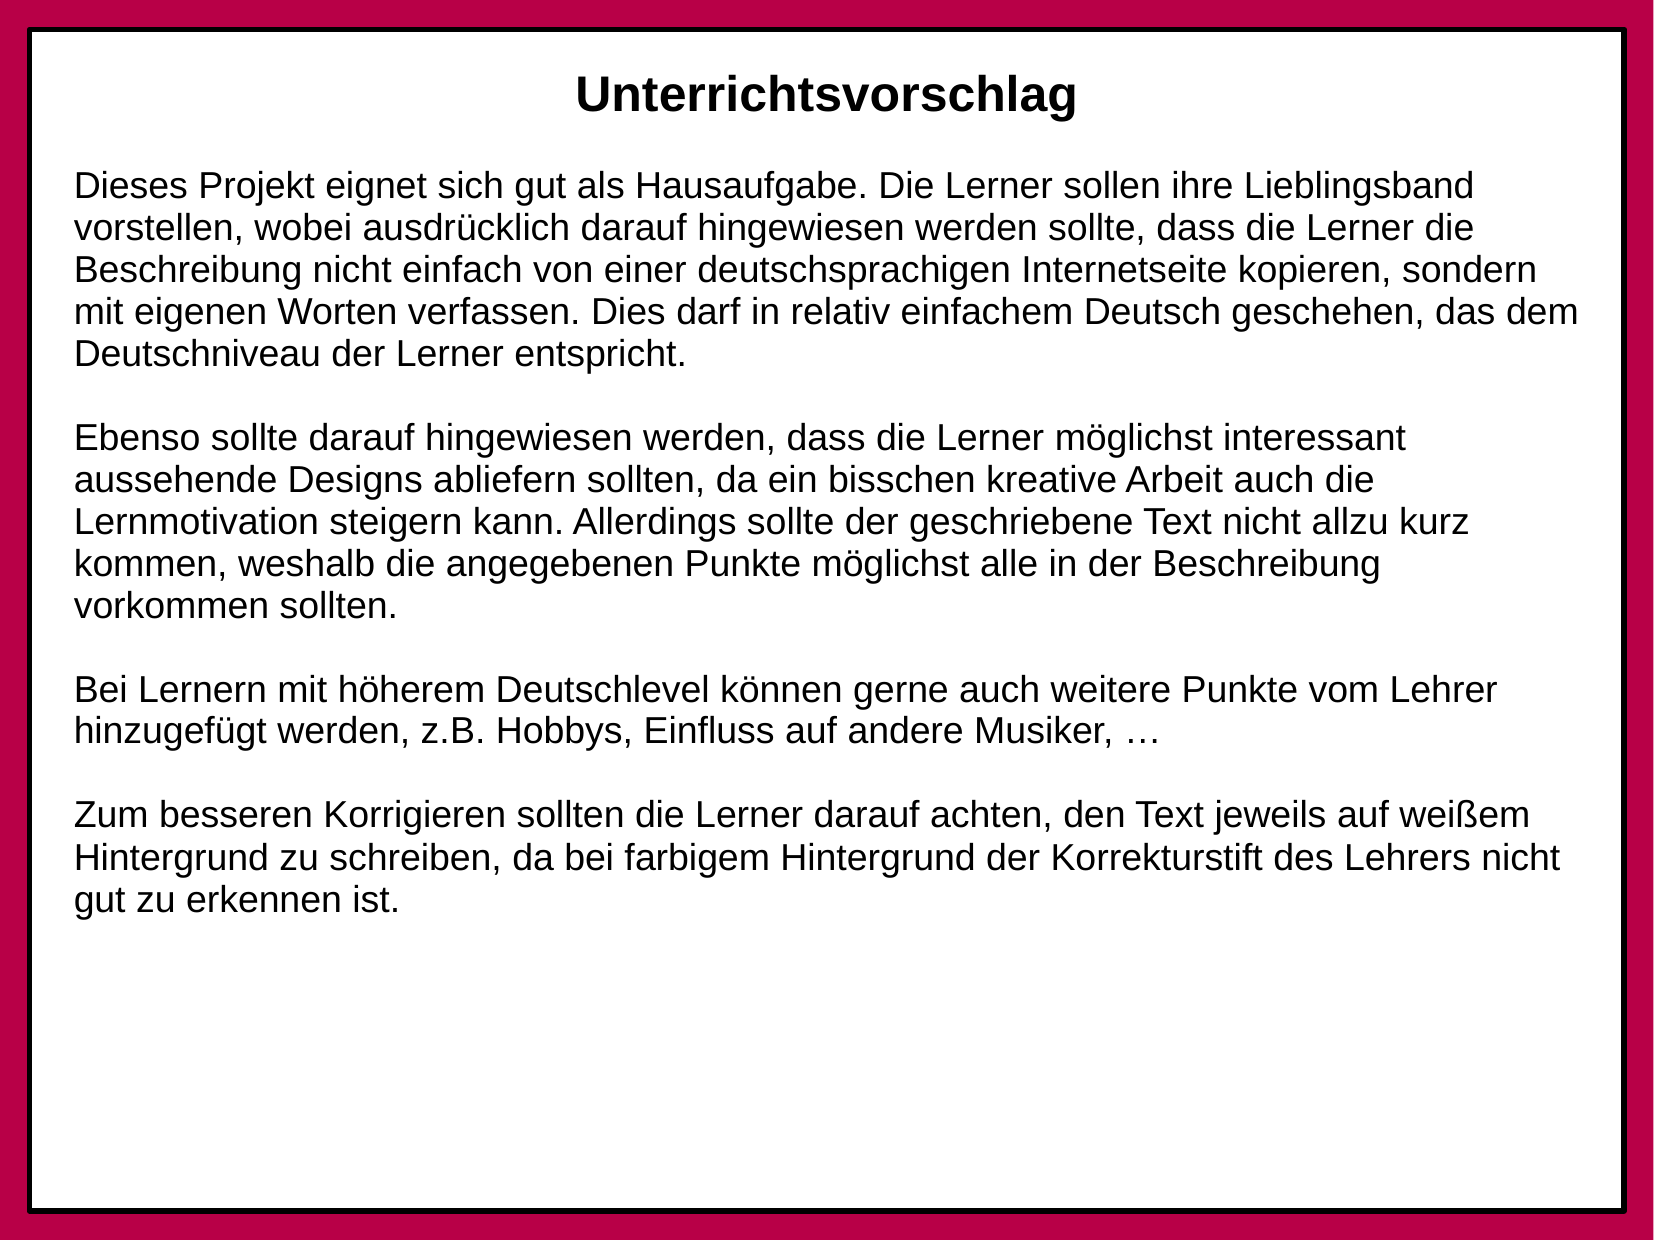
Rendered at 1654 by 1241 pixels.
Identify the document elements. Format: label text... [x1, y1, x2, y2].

text_box Unterrichtsvorschlag Dieses Projekt eignet sich gut als Hausaufgabe. Die Lerner sollen ihre Lieblingsband vorstellen, wobei ausdrücklich darauf hingewiesen werden sollte, dass die Lerner die Beschreibung nicht einfach von einer deutschsprachigen Internetseite kopieren, sondern mit eigenen Worten verfassen. Dies darf in relativ einfachem Deutsch geschehen, das dem Deutschniveau der Lerner entspricht. Ebenso sollte darauf hingewiesen werden, dass die Lerner möglichst interessant aussehende Designs abliefern sollten, da ein bisschen kreative Arbeit auch die Lernmotivation steigern kann. Allerdings sollte der geschriebene Text nicht allzu kurz kommen, weshalb die angegebenen Punkte möglichst alle in der Beschreibung vorkommen sollten. Bei Lernern mit höherem Deutschlevel können gerne auch weitere Punkte vom Lehrer hinzugefügt werden, z.B. Hobbys, Einfluss auf andere Musiker, … Zum besseren Korrigieren sollten die Lerner darauf achten, den Text jeweils auf weißem Hintergrund zu schreiben, da bei farbigem Hintergrund der Korrekturstift des Lehrers nicht gut zu erkennen ist. [59, 59, 1595, 969]
text_box [29, 29, 1625, 1211]
